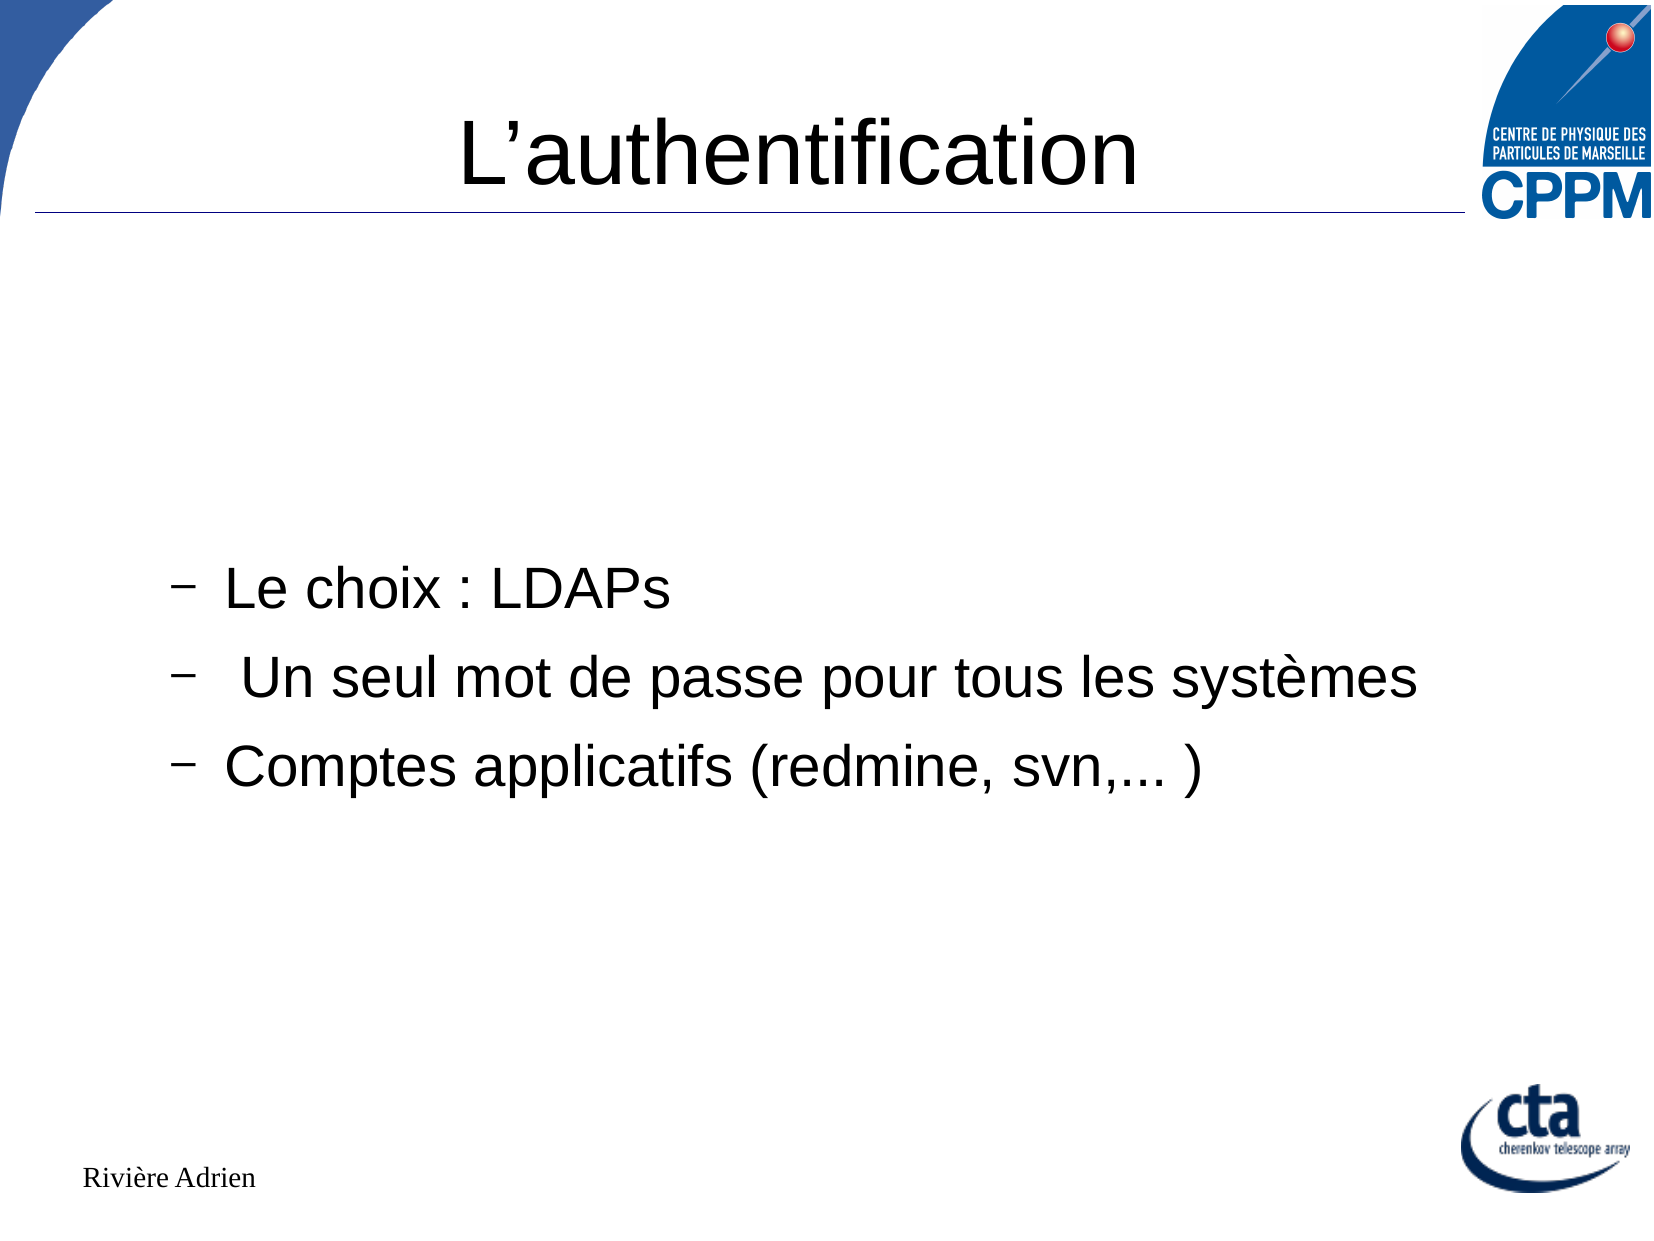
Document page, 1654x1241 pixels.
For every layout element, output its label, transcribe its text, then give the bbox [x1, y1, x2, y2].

picture [1461, 1084, 1630, 1193]
picture [0, 0, 119, 219]
picture [1482, 5, 1651, 219]
list Le choix : LDAPs Un seul mot de passe pour tous les systèmes Comptes applicatifs (redmine, svn,... ) [82, 290, 1538, 1010]
title L’authentification [82, 49, 1571, 257]
